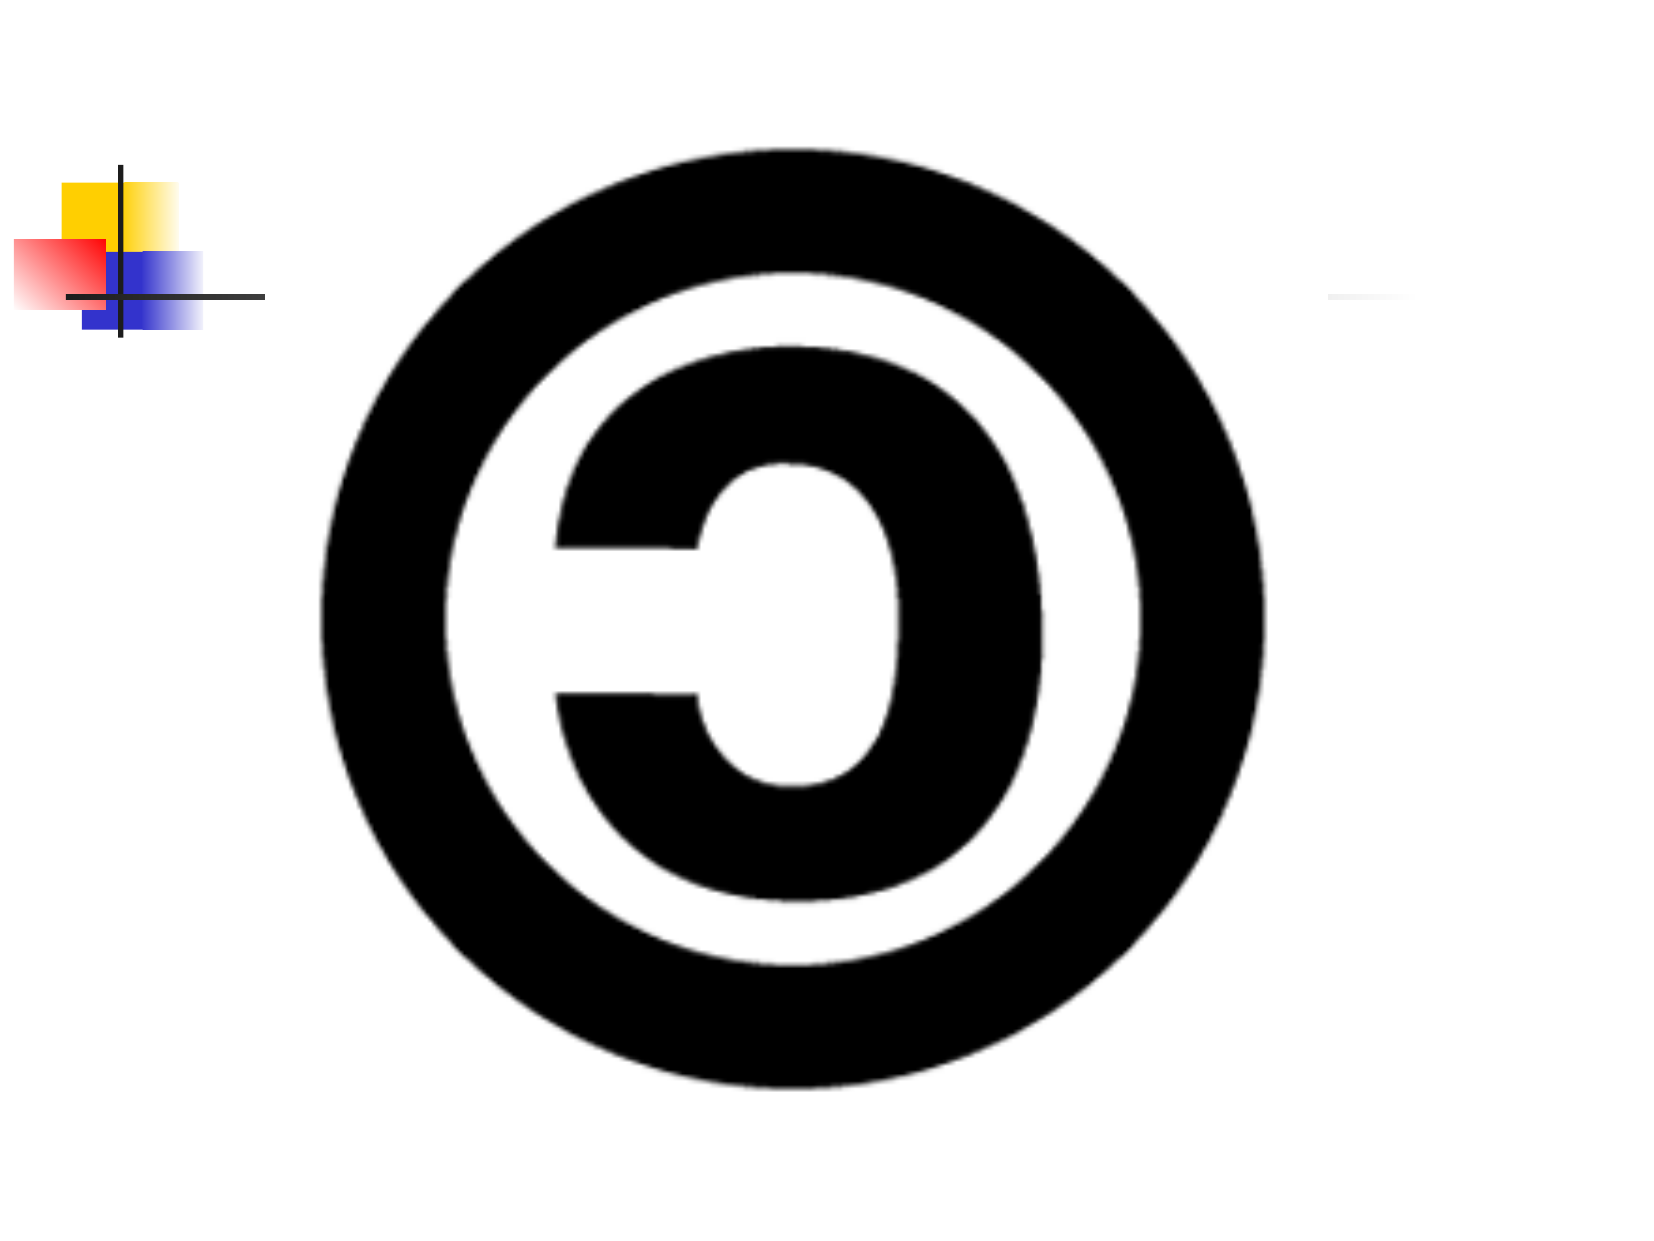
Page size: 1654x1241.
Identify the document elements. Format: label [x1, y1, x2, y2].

picture [265, 89, 1328, 1152]
